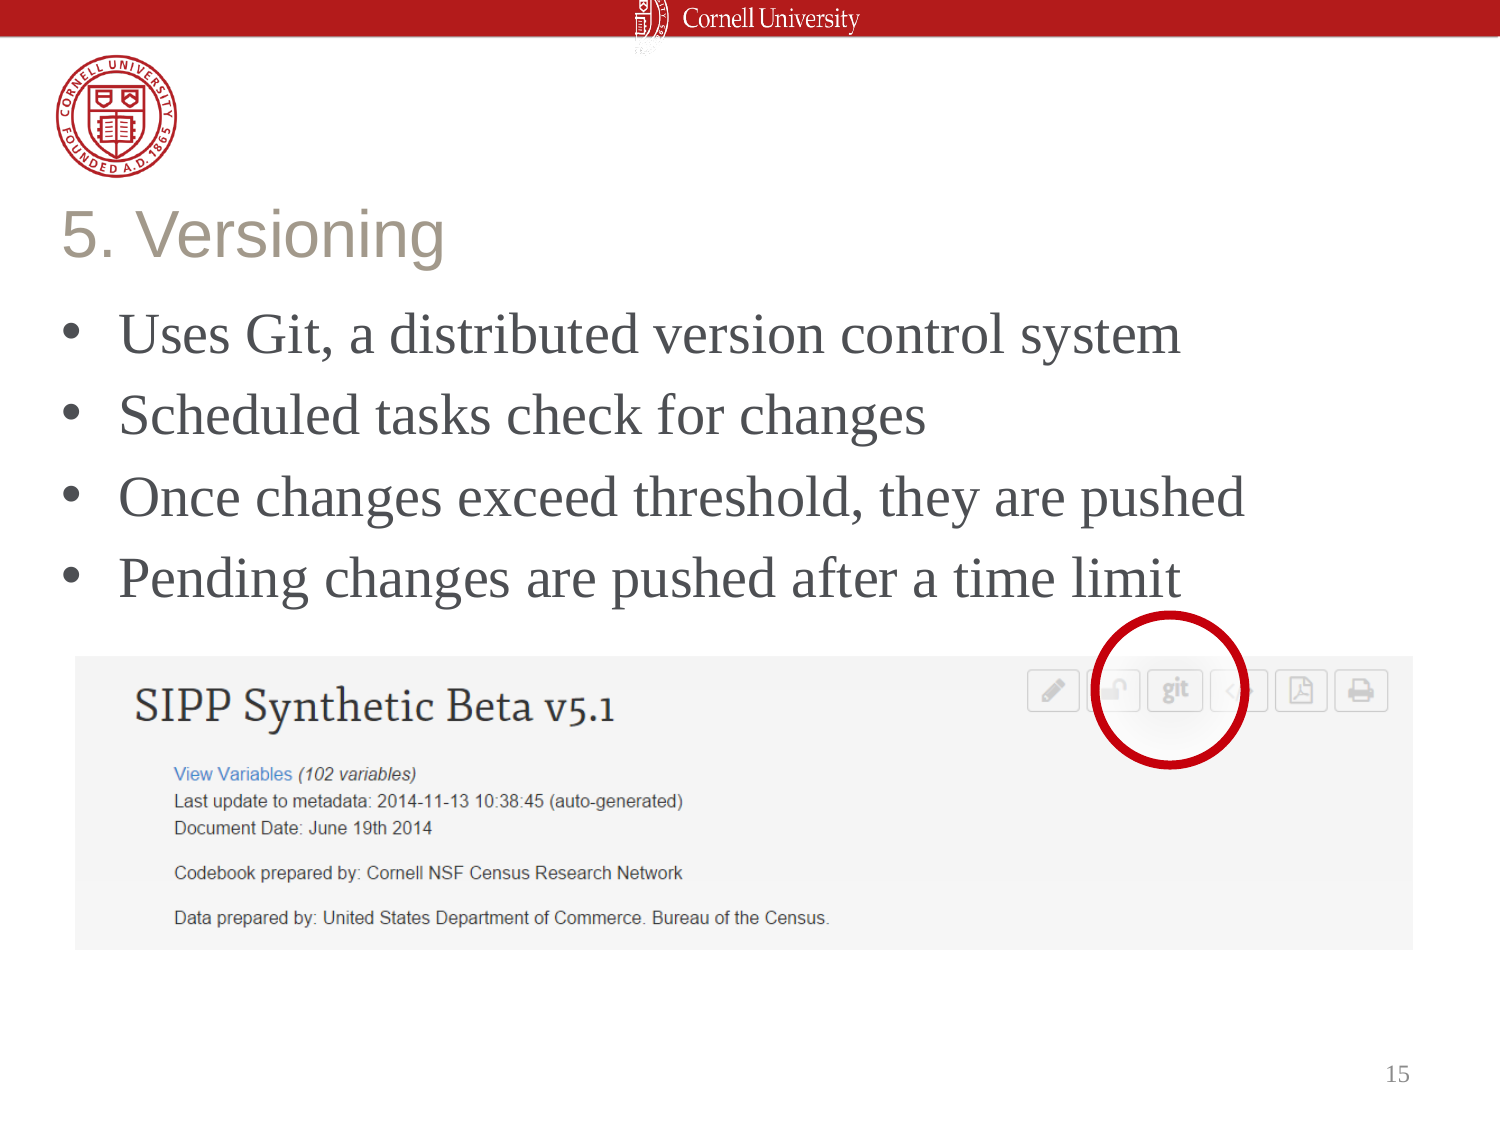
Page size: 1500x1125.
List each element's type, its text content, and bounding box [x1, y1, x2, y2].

picture [75, 656, 1413, 950]
title 5. Versioning [46, 174, 1471, 288]
text_box [1095, 615, 1246, 766]
slide_number <number> [1074, 1042, 1425, 1103]
picture [635, 0, 860, 60]
list Uses Git, a distributed version control system Scheduled tasks check for changes Once changes exceed threshold, they are pushed Pending changes are pushed after a time limit [46, 288, 1471, 944]
picture [50, 50, 195, 174]
